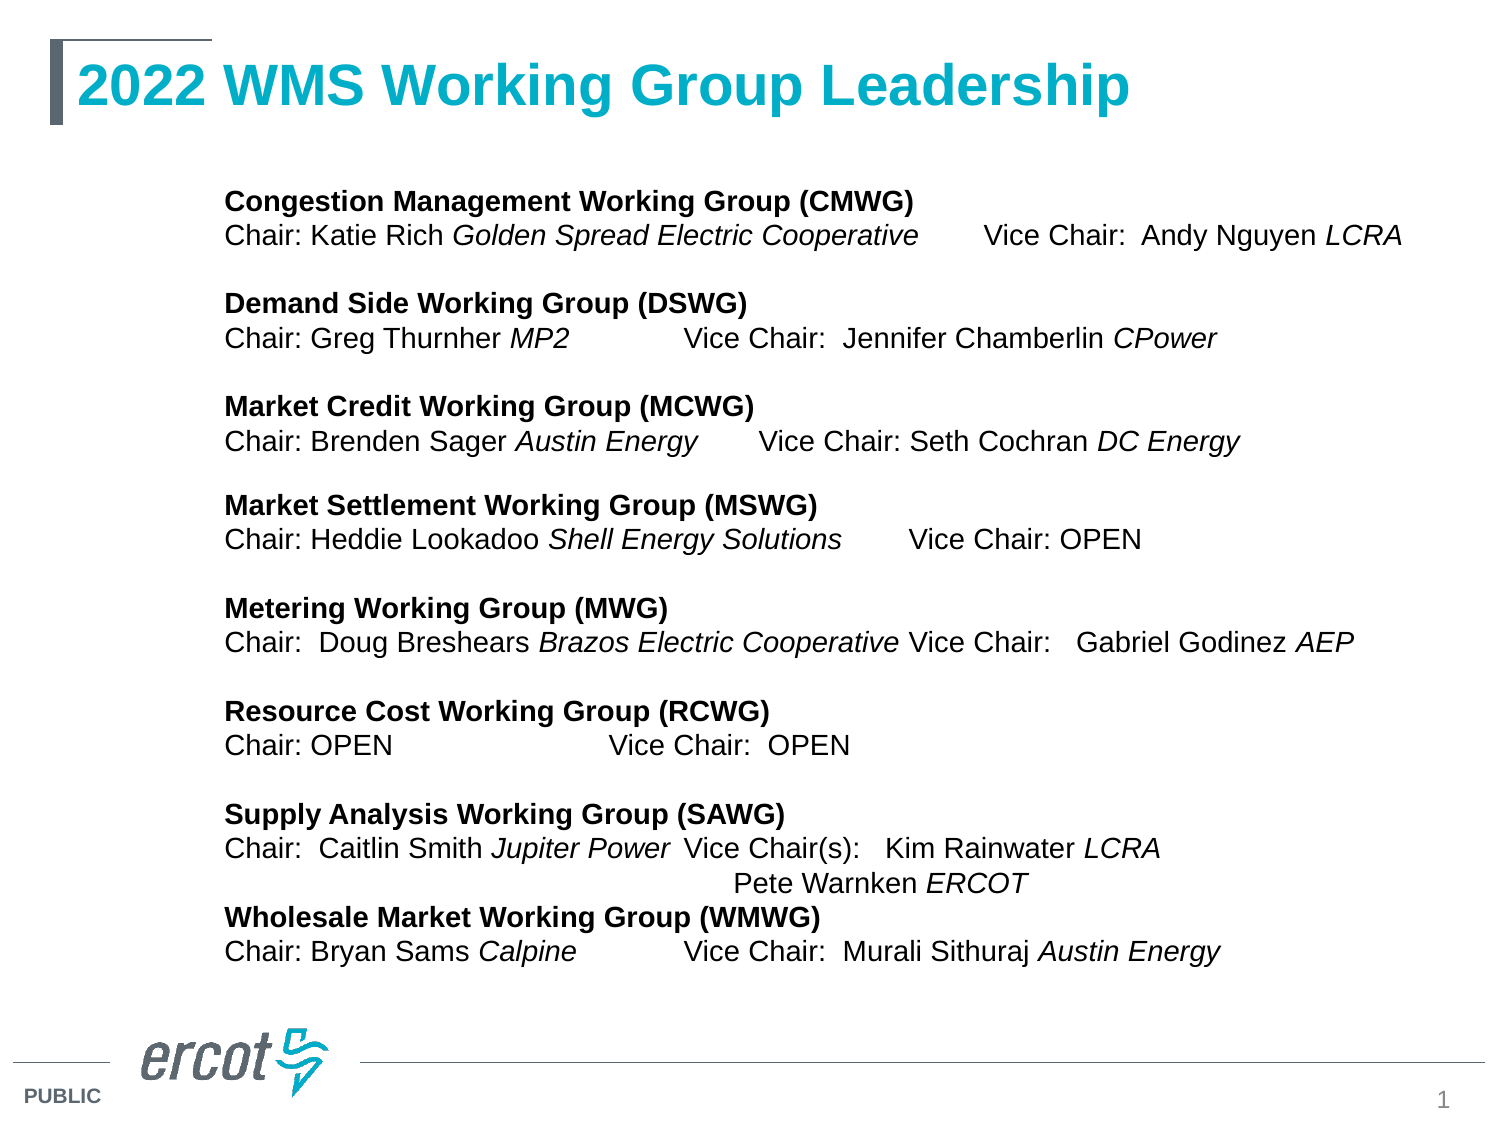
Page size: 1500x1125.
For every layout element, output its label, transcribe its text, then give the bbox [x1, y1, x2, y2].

list Congestion Management Working Group (CMWG) Chair: Katie Rich Golden Spread Electric Cooperative Vice Chair: Andy Nguyen LCRA Demand Side Working Group (DSWG) Chair: Greg Thurnher MP2 Vice Chair: Jennifer Chamberlin CPower Market Credit Working Group (MCWG) Chair: Brenden Sager Austin Energy Vice Chair: Seth Cochran DC Energy Market Settlement Working Group (MSWG) Chair: Heddie Lookadoo Shell Energy Solutions Vice Chair: OPEN Metering Working Group (MWG) Chair: Doug Breshears Brazos Electric Cooperative Vice Chair: Gabriel Godinez AEP Resource Cost Working Group (RCWG) Chair: OPEN Vice Chair: OPEN Supply Analysis Working Group (SAWG) Chair: Caitlin Smith Jupiter Power Vice Chair(s): Kim Rainwater LCRA Pete Warnken ERCOT Wholesale Market Working Group (WMWG) Chair: Bryan Sams Calpine Vice Chair: Murali Sithuraj Austin Energy [50, 149, 1451, 1026]
text_box [1400, 1076, 1488, 1113]
title 2022 WMS Working Group Leadership [62, 39, 1450, 126]
